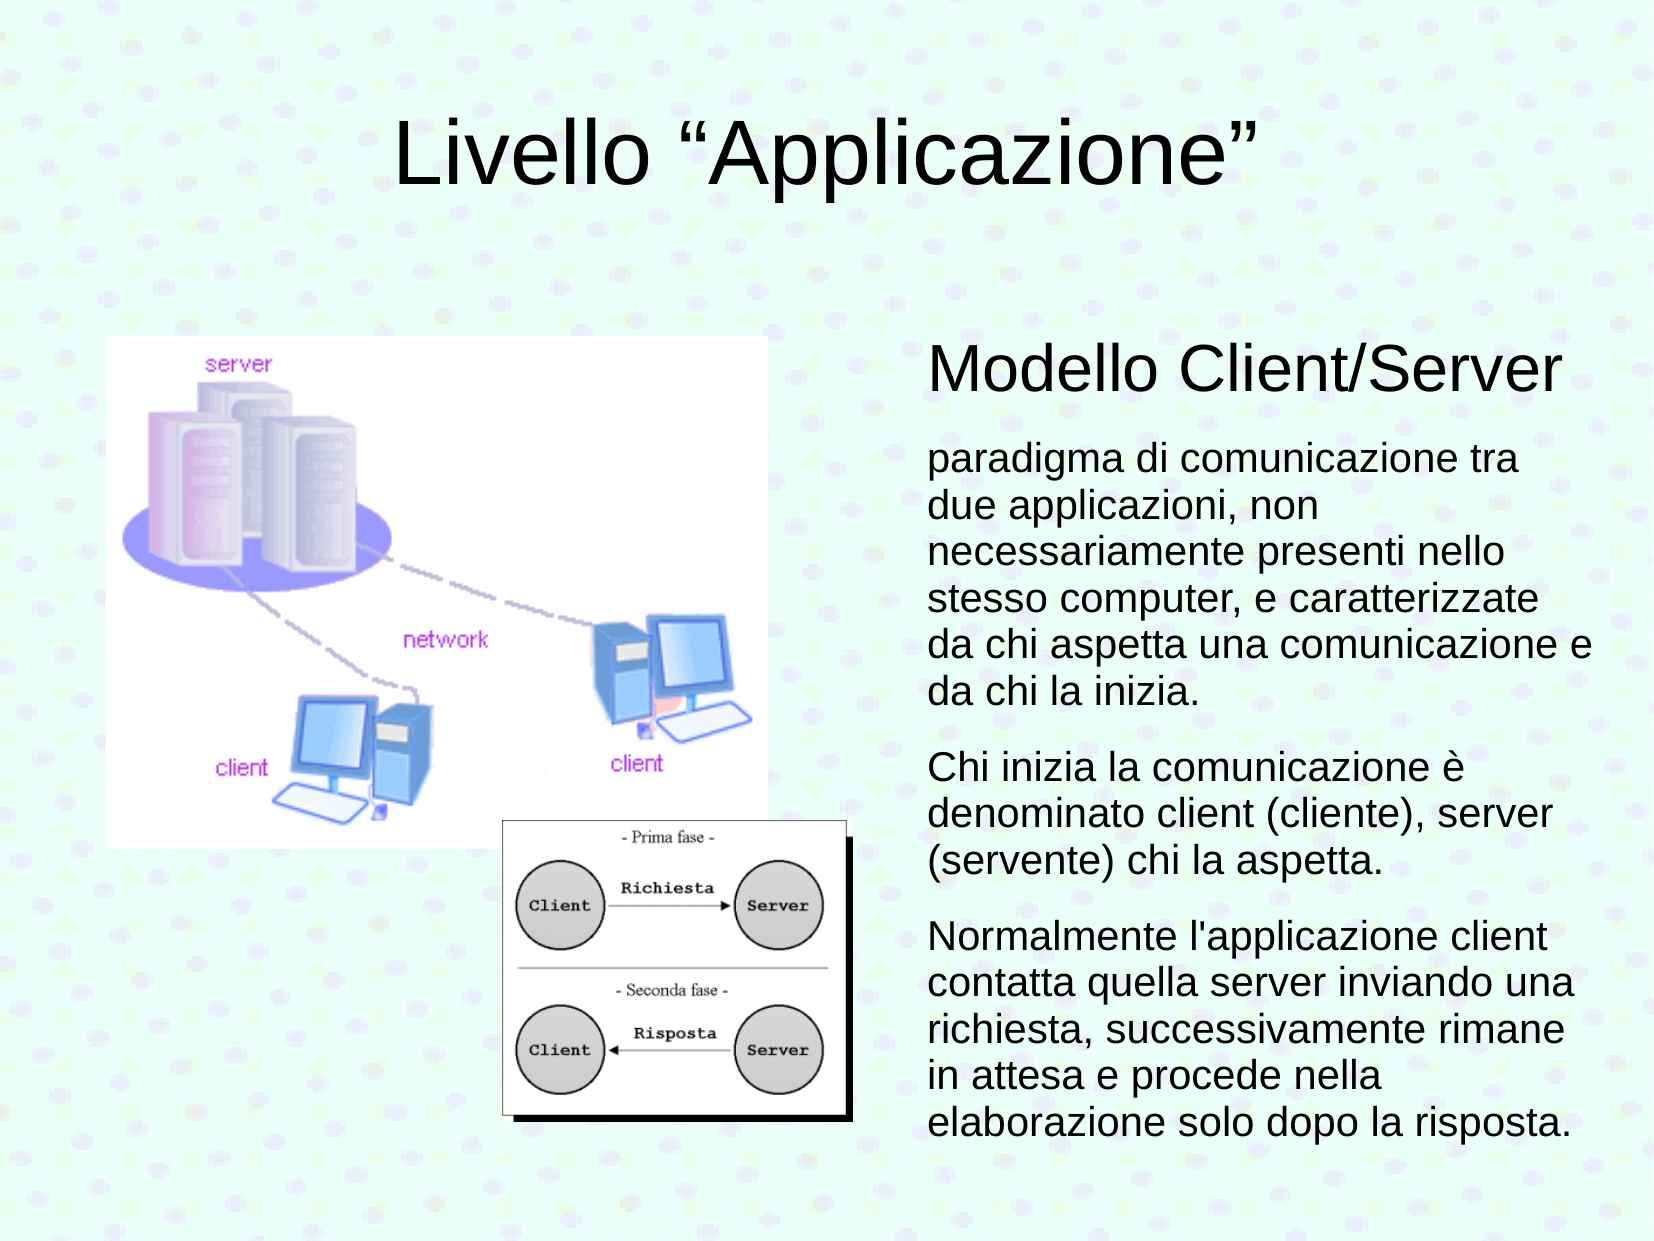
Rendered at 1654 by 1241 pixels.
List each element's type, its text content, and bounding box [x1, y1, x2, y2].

picture [0, 0, 1654, 1241]
list Modello Client/Server paradigma di comunicazione tra due applicazioni, non necessariamente presenti nello stesso computer, e caratterizzate da chi aspetta una comunicazione e da chi la inizia. Chi inizia la comunicazione è denominato client (cliente), server (servente) chi la aspetta. Normalmente l'applicazione client contatta quella server inviando una richiesta, successivamente rimane in attesa e procede nella elaborazione solo dopo la risposta. [856, 330, 1595, 1196]
title Livello “Applicazione” [82, 56, 1571, 250]
